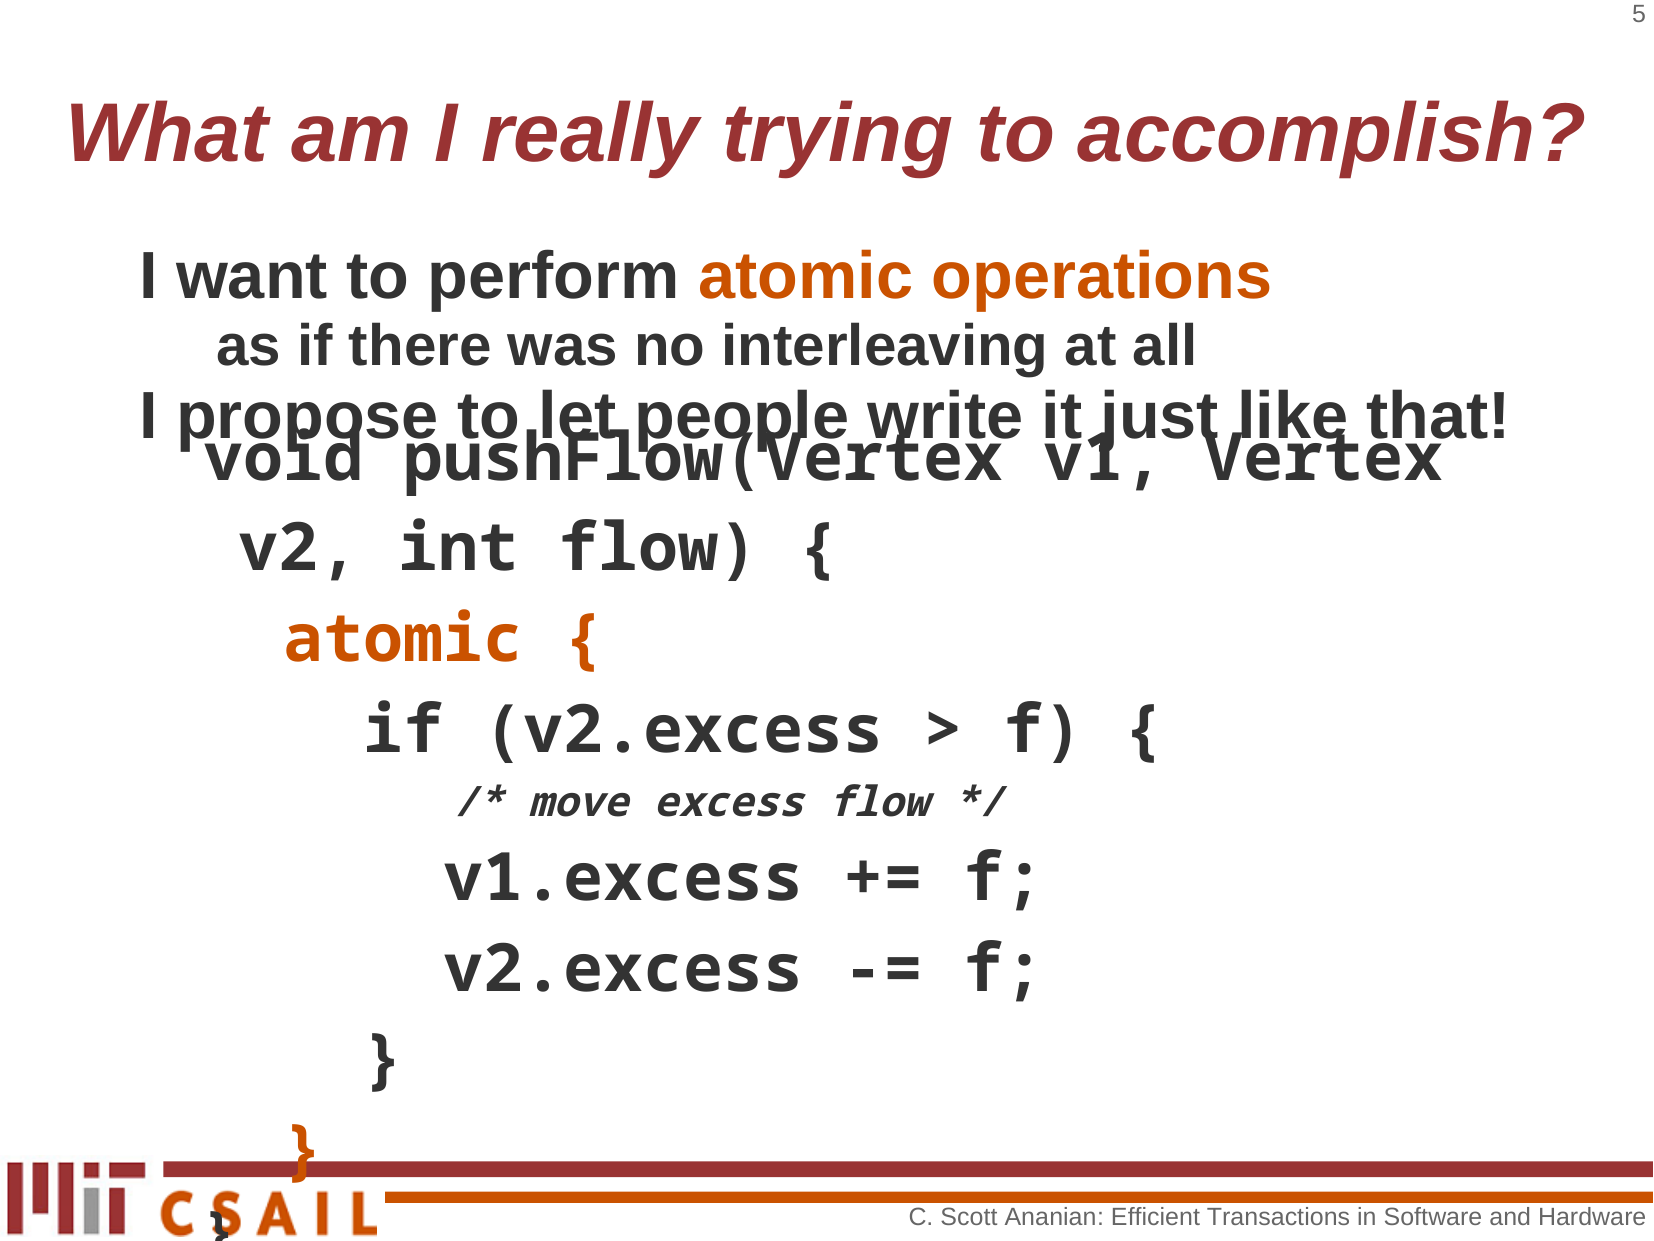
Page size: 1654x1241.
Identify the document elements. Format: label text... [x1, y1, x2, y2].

text_box void pushFlow(Vertex v1, Vertex v2, int flow) { atomic { if (v2.excess > f) { /* move excess flow */ v1.excess += f; v2.excess -= f; } } } [167, 561, 1486, 1114]
title What am I really trying to accomplish? [52, 28, 1601, 237]
picture [307, 1155, 377, 1161]
list I want to perform atomic operations as if there was no interleaving at all I propose to let people write it just like that! [121, 237, 1561, 531]
picture [0, 1155, 377, 1237]
